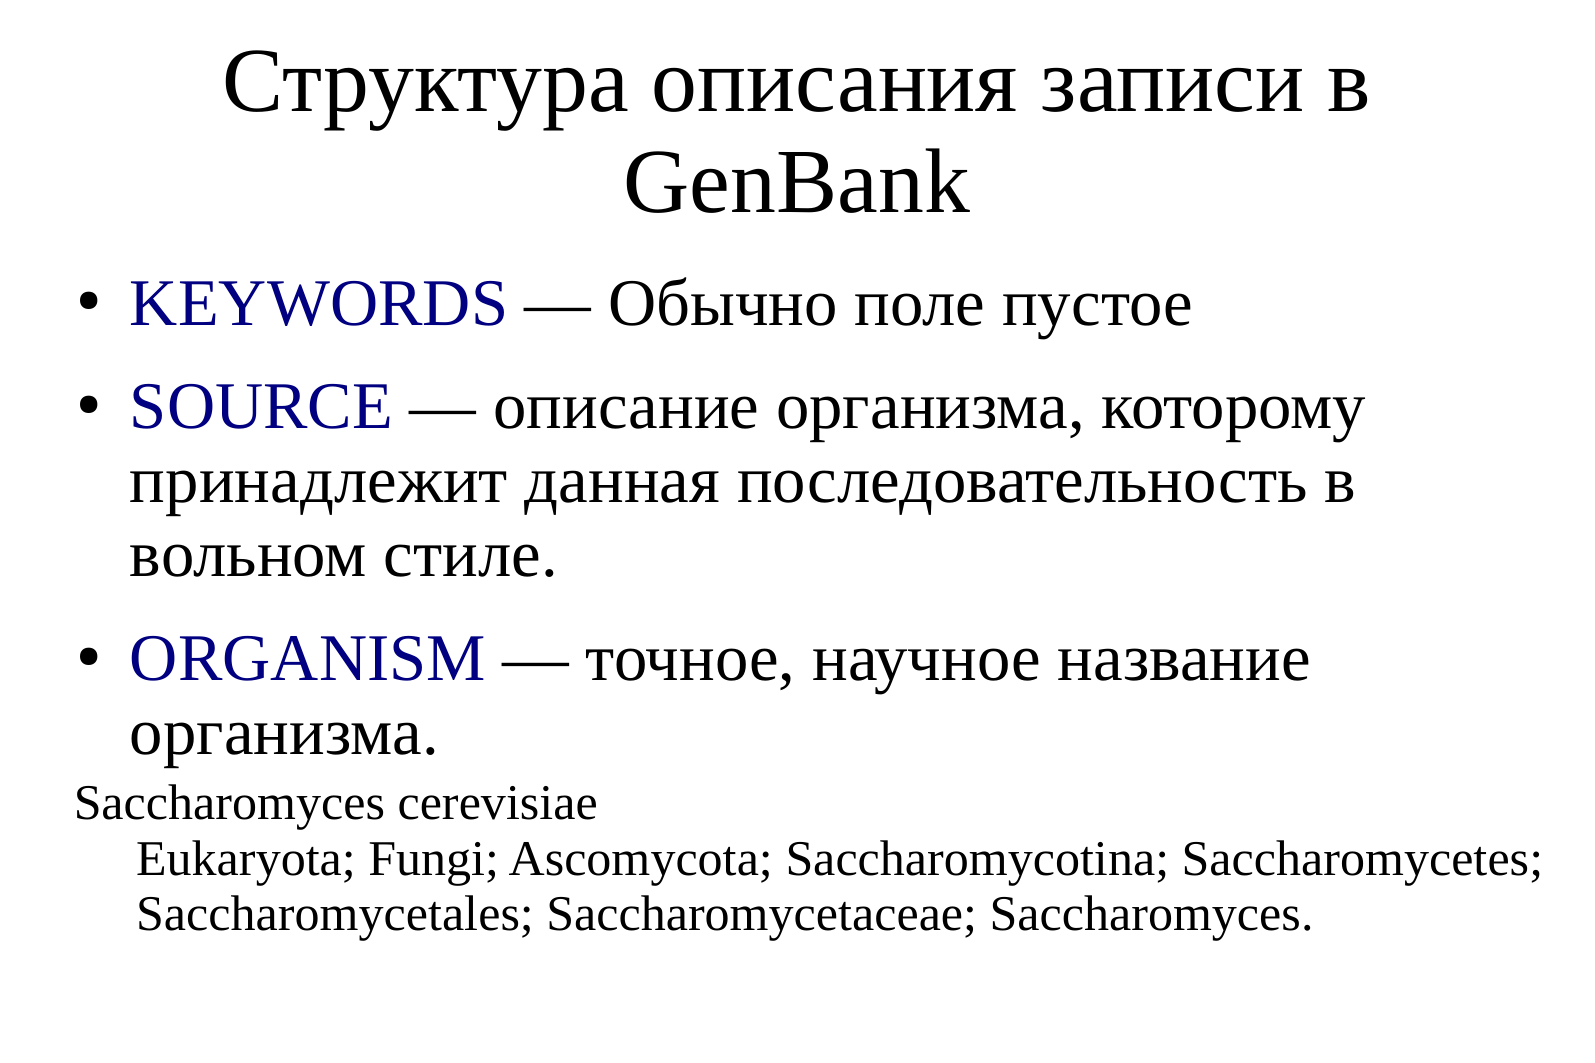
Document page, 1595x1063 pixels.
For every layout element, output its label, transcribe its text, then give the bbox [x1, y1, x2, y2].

text_box Saccharomyces cerevisiae Eukaryota; Fungi; Ascomycota; Saccharomycotina; Saccharomycetes; Saccharomycetales; Saccharomycetaceae; Saccharomyces. [59, 767, 1565, 1004]
list KEYWORDS — Обычно поле пустое SOURCE — описание организма, которому принадлежит данная последовательность в вольном стиле. ORGANISM — точное, научное название организма. [59, 265, 1495, 767]
title Структура описания записи в GenBank [79, 29, 1515, 233]
